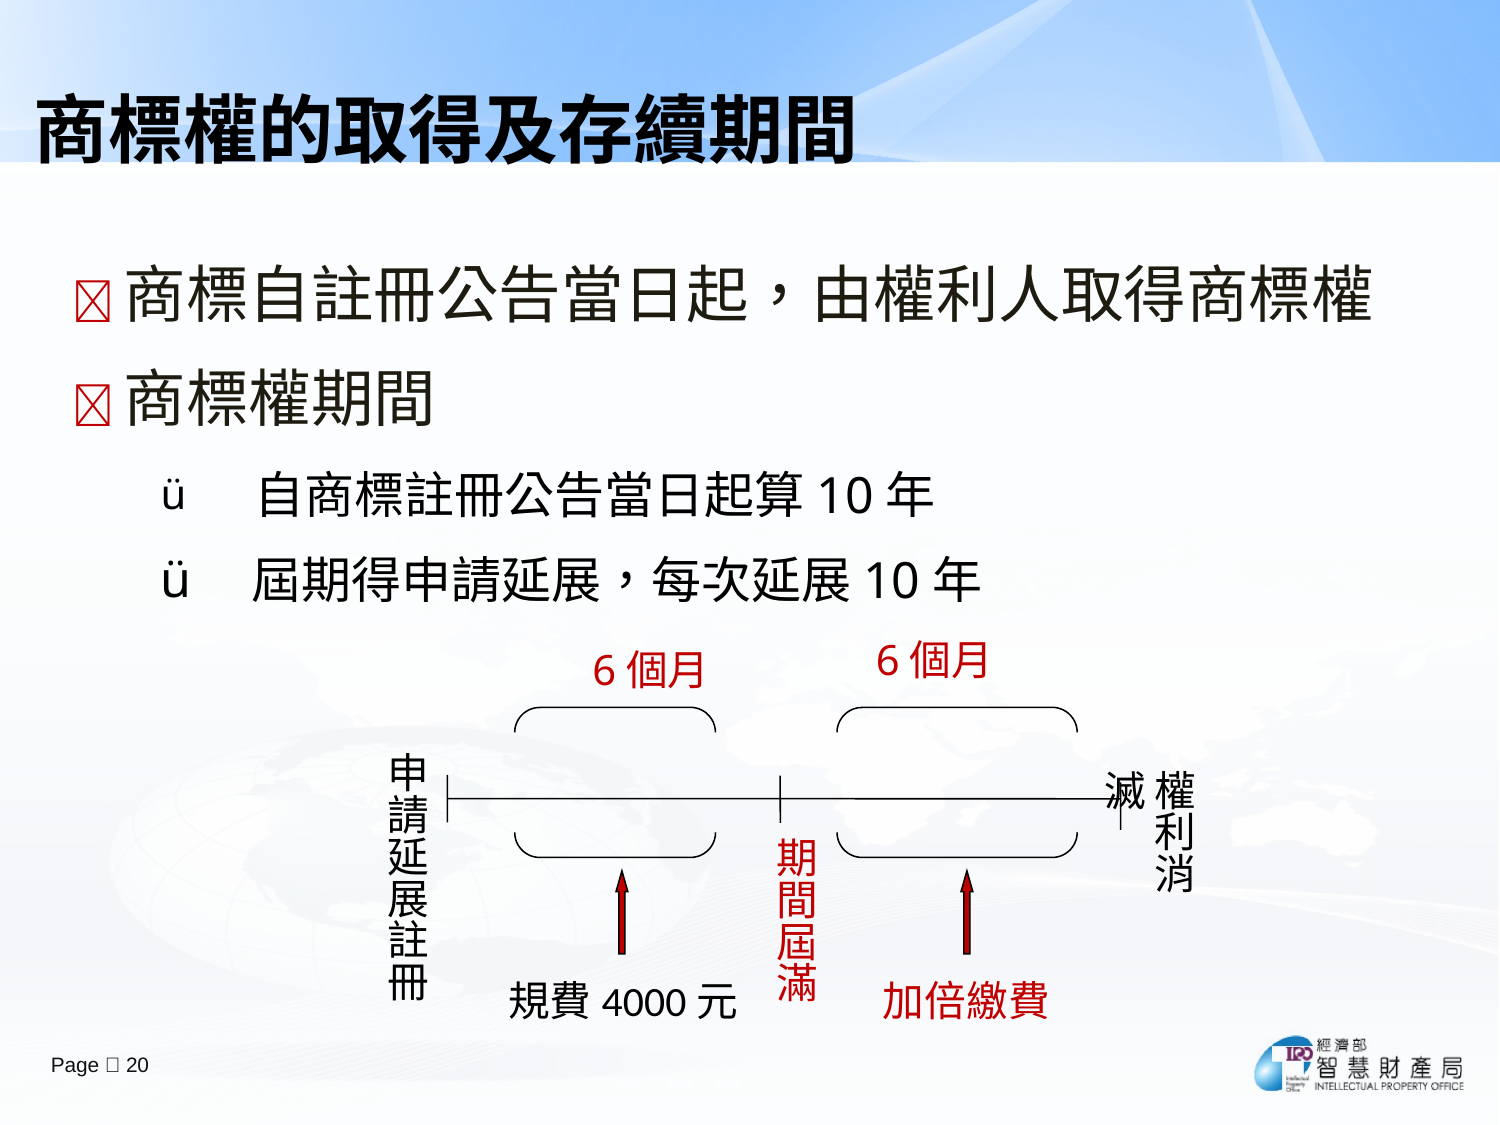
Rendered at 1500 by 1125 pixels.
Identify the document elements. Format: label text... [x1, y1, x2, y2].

list 商標自註冊公告當日起，由權利人取得商標權 商標權期間 自商標註冊公告當日起算10年 屆期得申請延展，每次延展10年 [72, 254, 1461, 1058]
text_box 6個月 [577, 636, 706, 698]
text_box 申請延展註冊 [358, 737, 440, 1018]
text_box 規費4000元 [475, 967, 771, 1033]
text_box 6個月 [860, 626, 989, 687]
text_box [616, 870, 628, 954]
text_box [961, 870, 973, 954]
title 商標權的取得及存續期間 [33, 8, 1147, 133]
text_box 加倍繳費 [867, 967, 1069, 1028]
text_box 權利消滅 [1130, 754, 1207, 944]
text_box 期間屆滿 [747, 822, 829, 1027]
